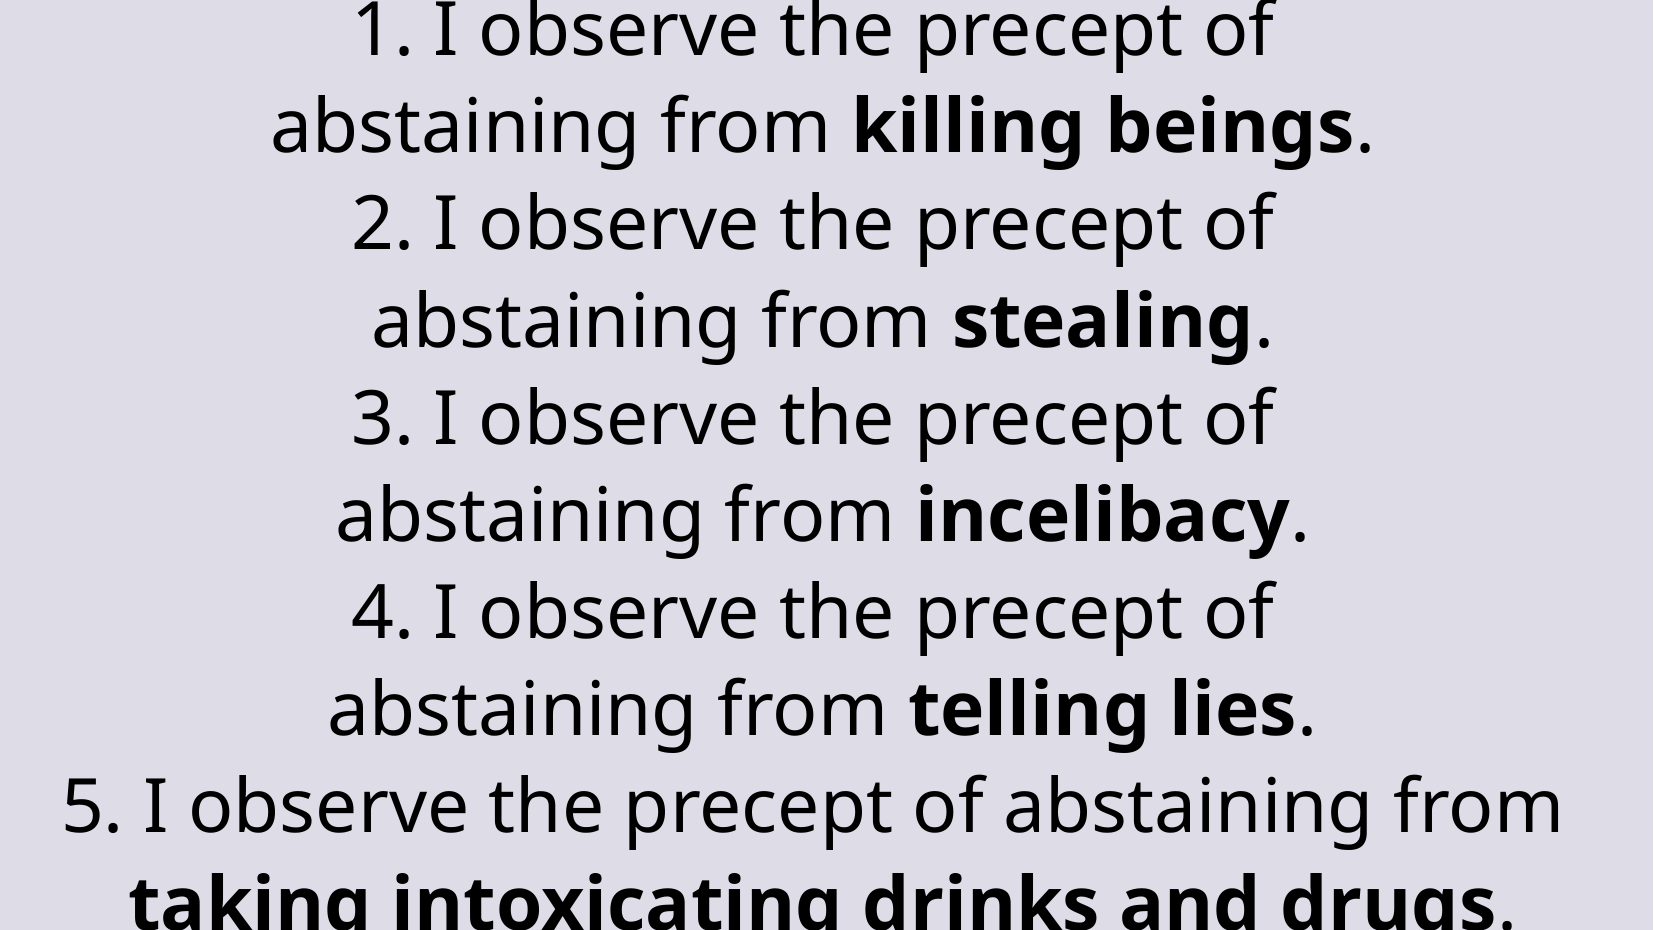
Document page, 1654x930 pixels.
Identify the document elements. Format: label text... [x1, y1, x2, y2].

subtitle 1. I observe the precept of abstaining from killing beings. 2. I observe the precept of abstaining from stealing. 3. I observe the precept of abstaining from incelibacy. 4. I observe the precept of abstaining from telling lies. 5. I observe the precept of abstaining from taking intoxicating drinks and drugs. [0, 0, 1650, 930]
